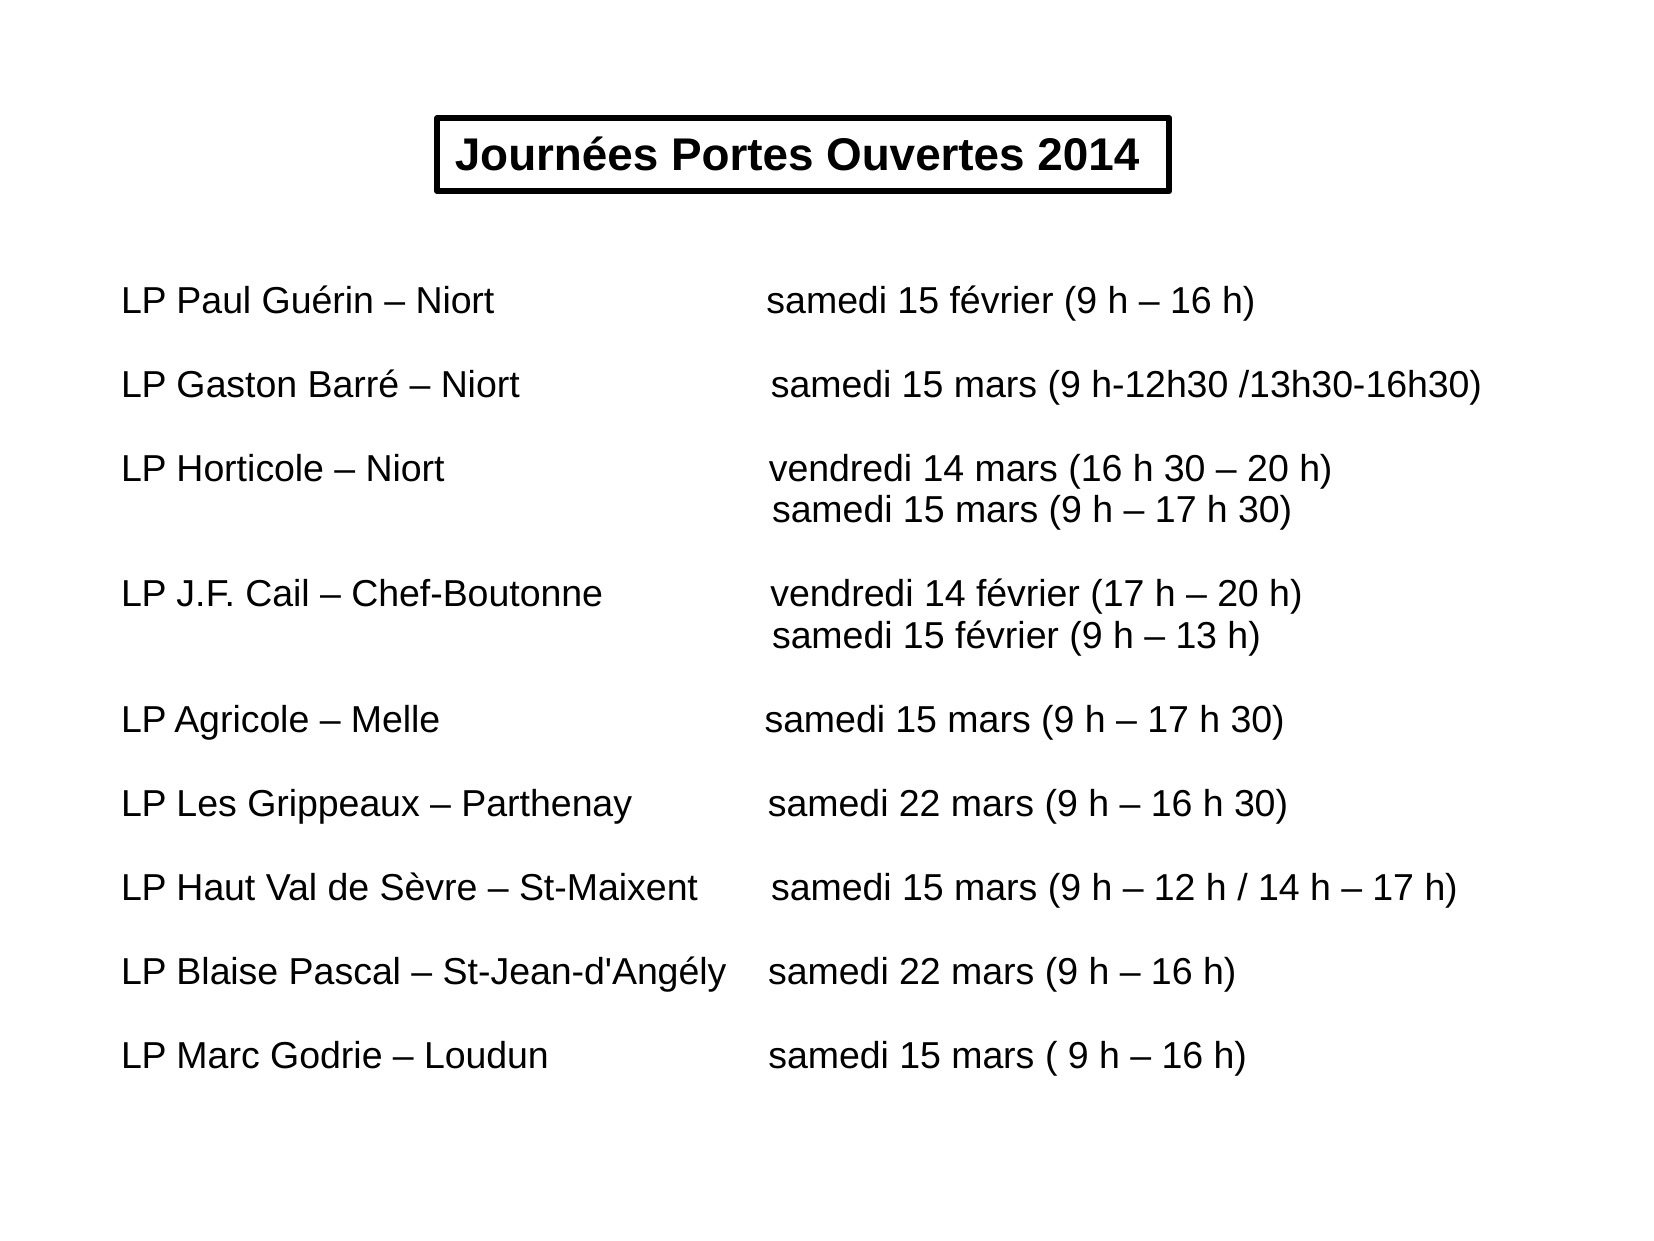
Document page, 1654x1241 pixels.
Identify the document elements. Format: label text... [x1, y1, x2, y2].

text_box LP Paul Guérin – Niort samedi 15 février (9 h – 16 h) LP Gaston Barré – Niort samedi 15 mars (9 h-12h30 /13h30-16h30) LP Horticole – Niort vendredi 14 mars (16 h 30 – 20 h) samedi 15 mars (9 h – 17 h 30) LP J.F. Cail – Chef-Boutonne vendredi 14 février (17 h – 20 h) samedi 15 février (9 h – 13 h) LP Agricole – Melle samedi 15 mars (9 h – 17 h 30) LP Les Grippeaux – Parthenay samedi 22 mars (9 h – 16 h 30) LP Haut Val de Sèvre – St-Maixent samedi 15 mars (9 h – 12 h / 14 h – 17 h) LP Blaise Pascal – St-Jean-d'Angély samedi 22 mars (9 h – 16 h) LP Marc Godrie – Loudun samedi 15 mars ( 9 h – 16 h) [106, 271, 1560, 1086]
text_box Journées Portes Ouvertes 2014 [437, 118, 1170, 192]
